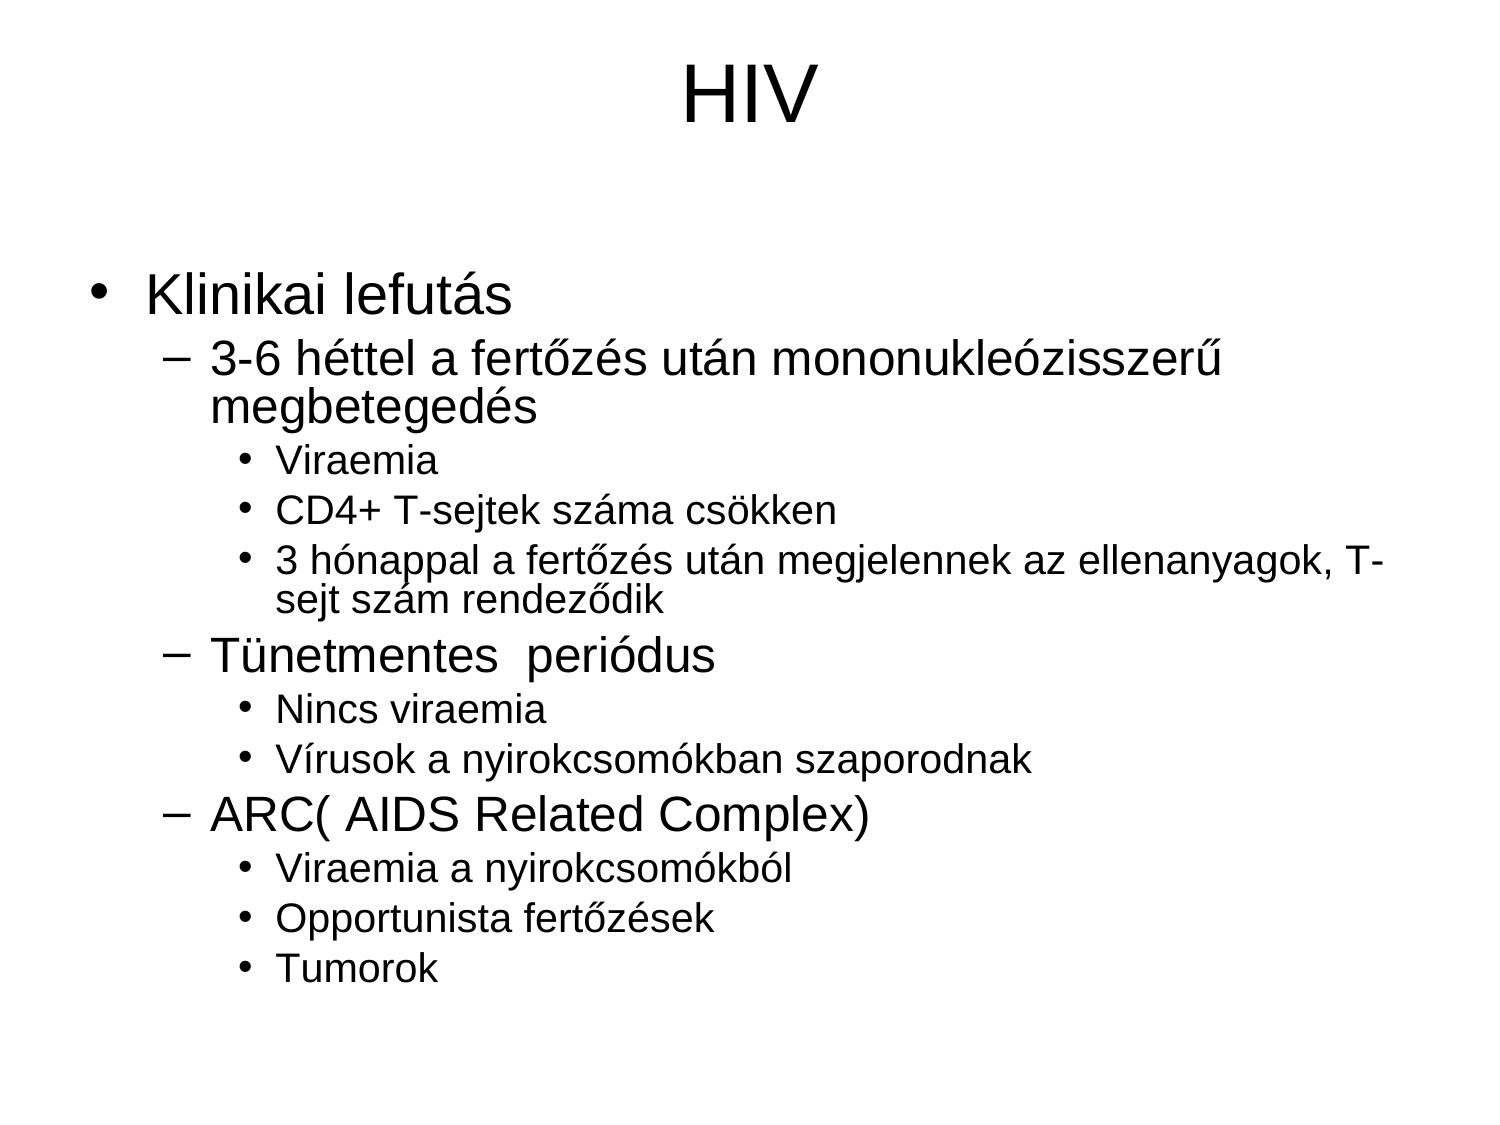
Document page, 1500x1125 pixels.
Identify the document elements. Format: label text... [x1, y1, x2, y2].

list Klinikai lefutás 3-6 héttel a fertőzés után mononukleózisszerű megbetegedés Viraemia CD4+ T-sejtek száma csökken 3 hónappal a fertőzés után megjelennek az ellenanyagok, T-sejt szám rendeződik Tünetmentes periódus Nincs viraemia Vírusok a nyirokcsomókban szaporodnak ARC( AIDS Related Complex) Viraemia a nyirokcsomókból Opportunista fertőzések Tumorok [75, 262, 1426, 1005]
title HIV [75, 31, 1426, 247]
